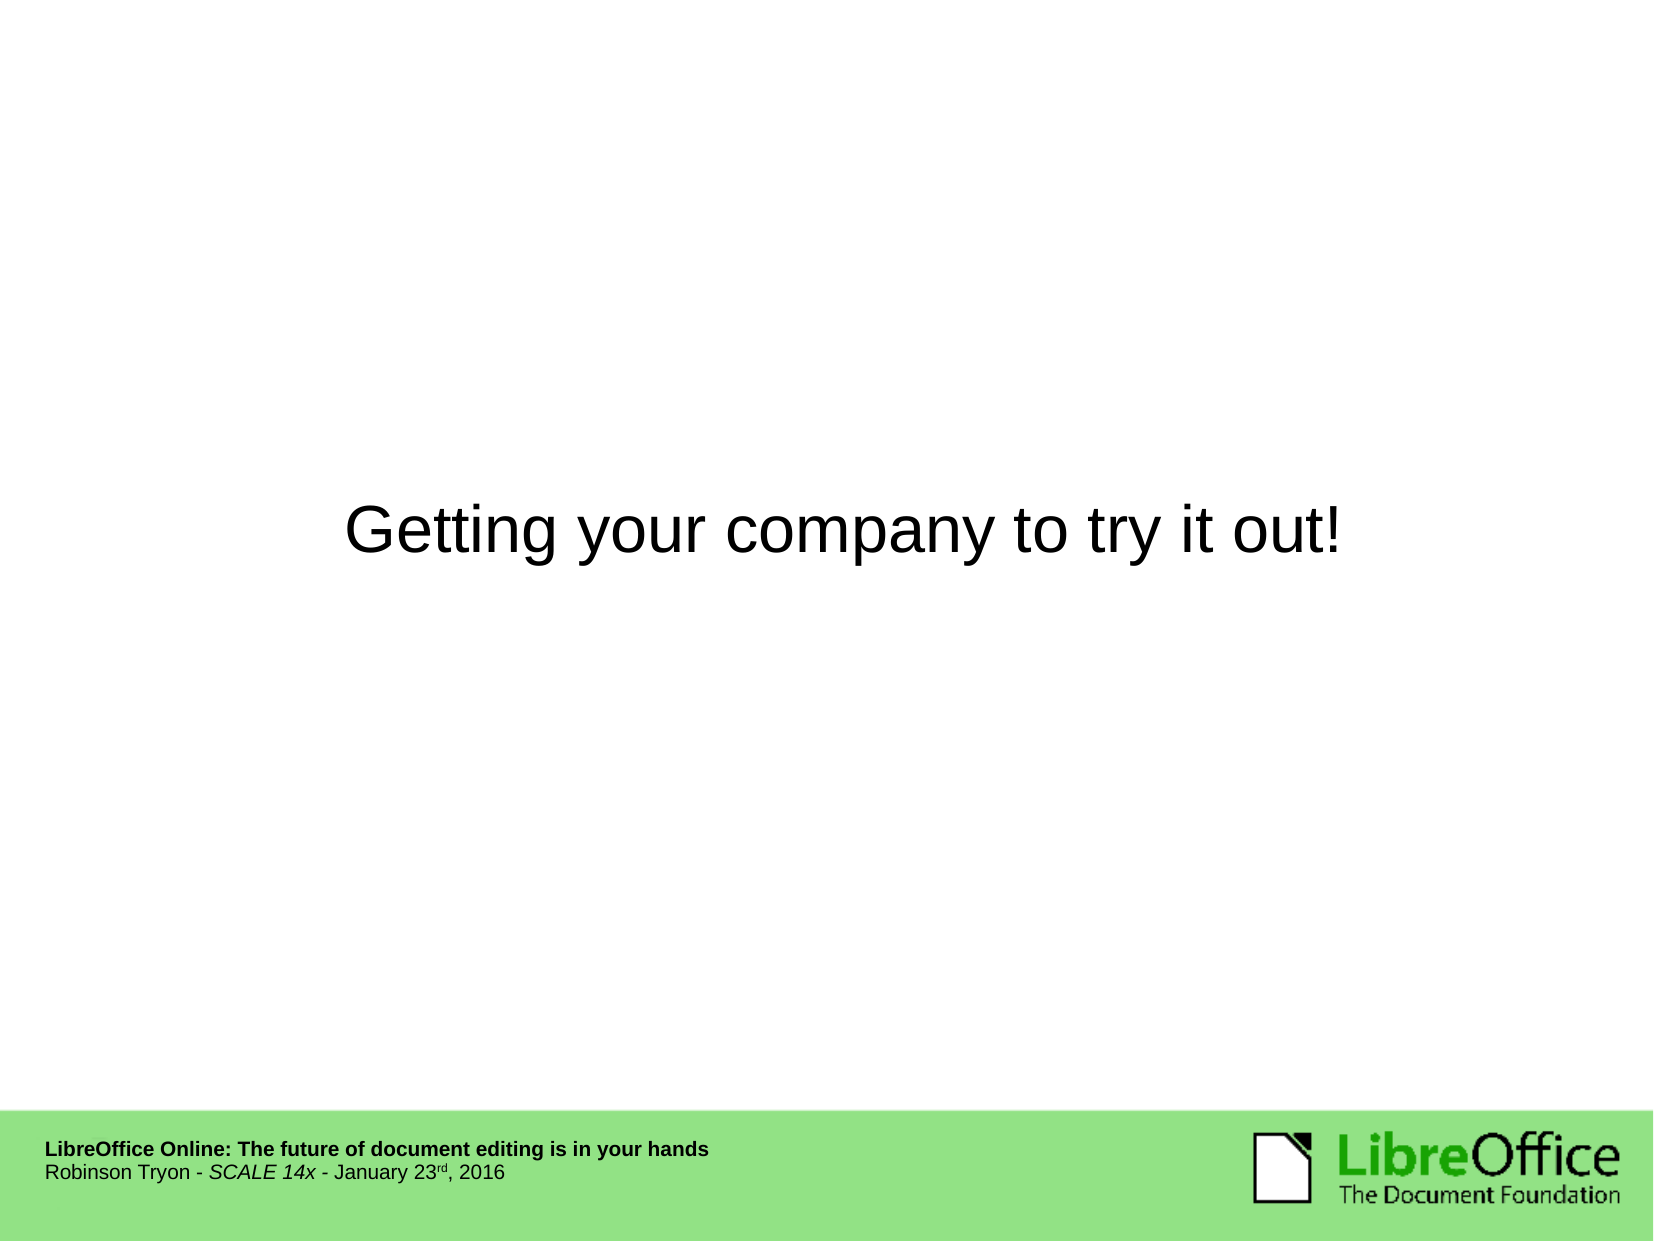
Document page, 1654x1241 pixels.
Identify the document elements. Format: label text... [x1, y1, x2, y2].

subtitle Getting your company to try it out! [82, 49, 1571, 1010]
picture [0, 0, 1654, 1241]
